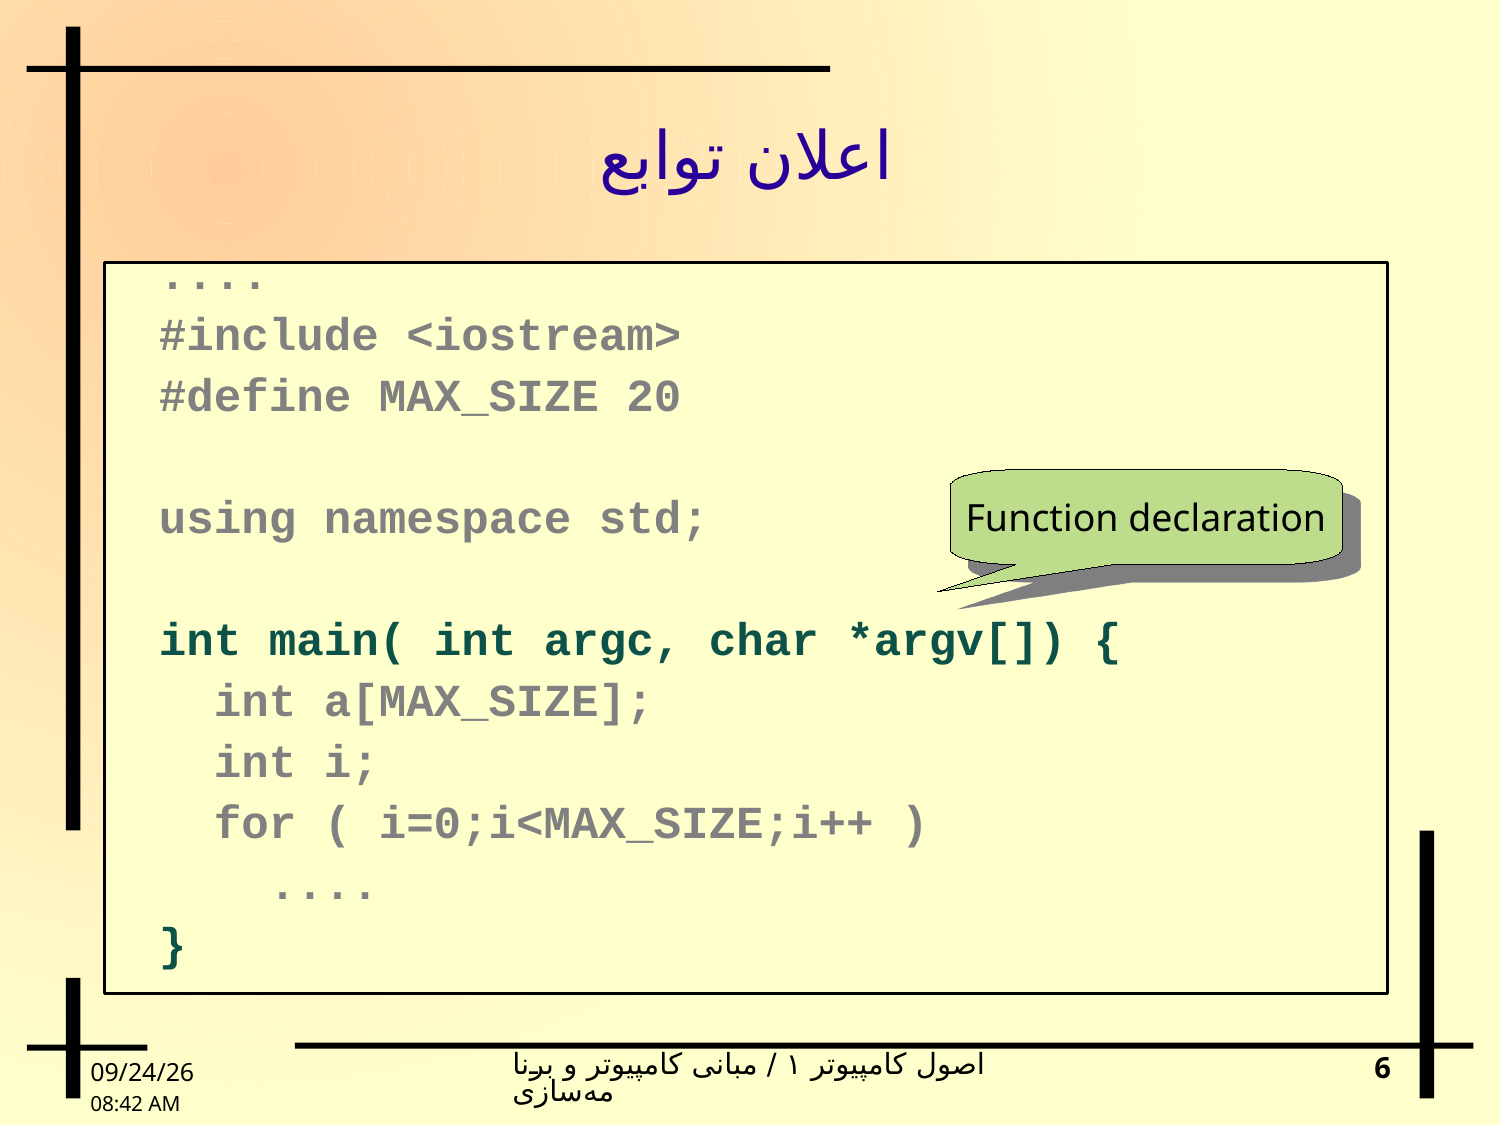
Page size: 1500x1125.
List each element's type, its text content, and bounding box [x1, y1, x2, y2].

text_box Function declaration [937, 469, 1343, 592]
title اعلان توابع [131, 96, 1361, 217]
list .... #include <iostream> #define MAX_SIZE 20 using namespace std; int main( int argc, char *argv[]) { int a[MAX_SIZE]; int i; for ( i=0;i<MAX_SIZE;i++ ) .... } [104, 262, 1388, 994]
